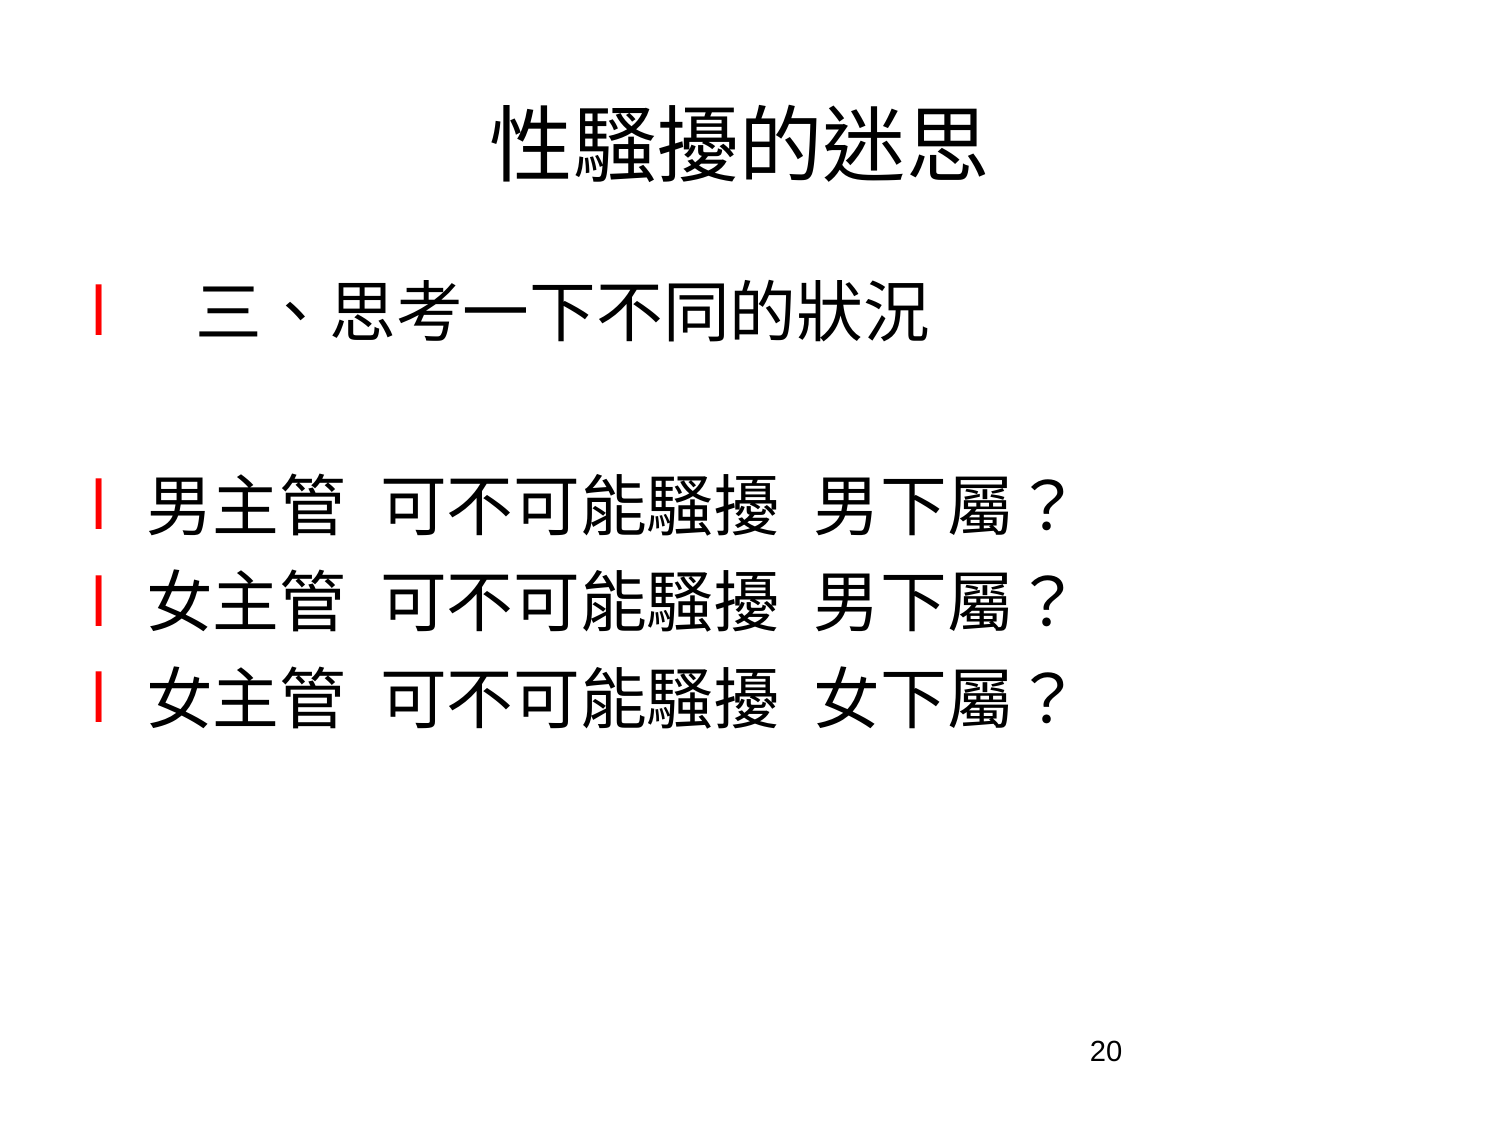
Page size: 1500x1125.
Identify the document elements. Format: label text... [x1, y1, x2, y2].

text_box [1074, 1024, 1426, 1103]
list 三、思考一下不同的狀況 男主管 可不可能騷擾 男下屬？ 女主管 可不可能騷擾 男下屬？ 女主管 可不可能騷擾 女下屬？ [75, 262, 1447, 1005]
title 性騷擾的迷思 [75, 45, 1426, 233]
